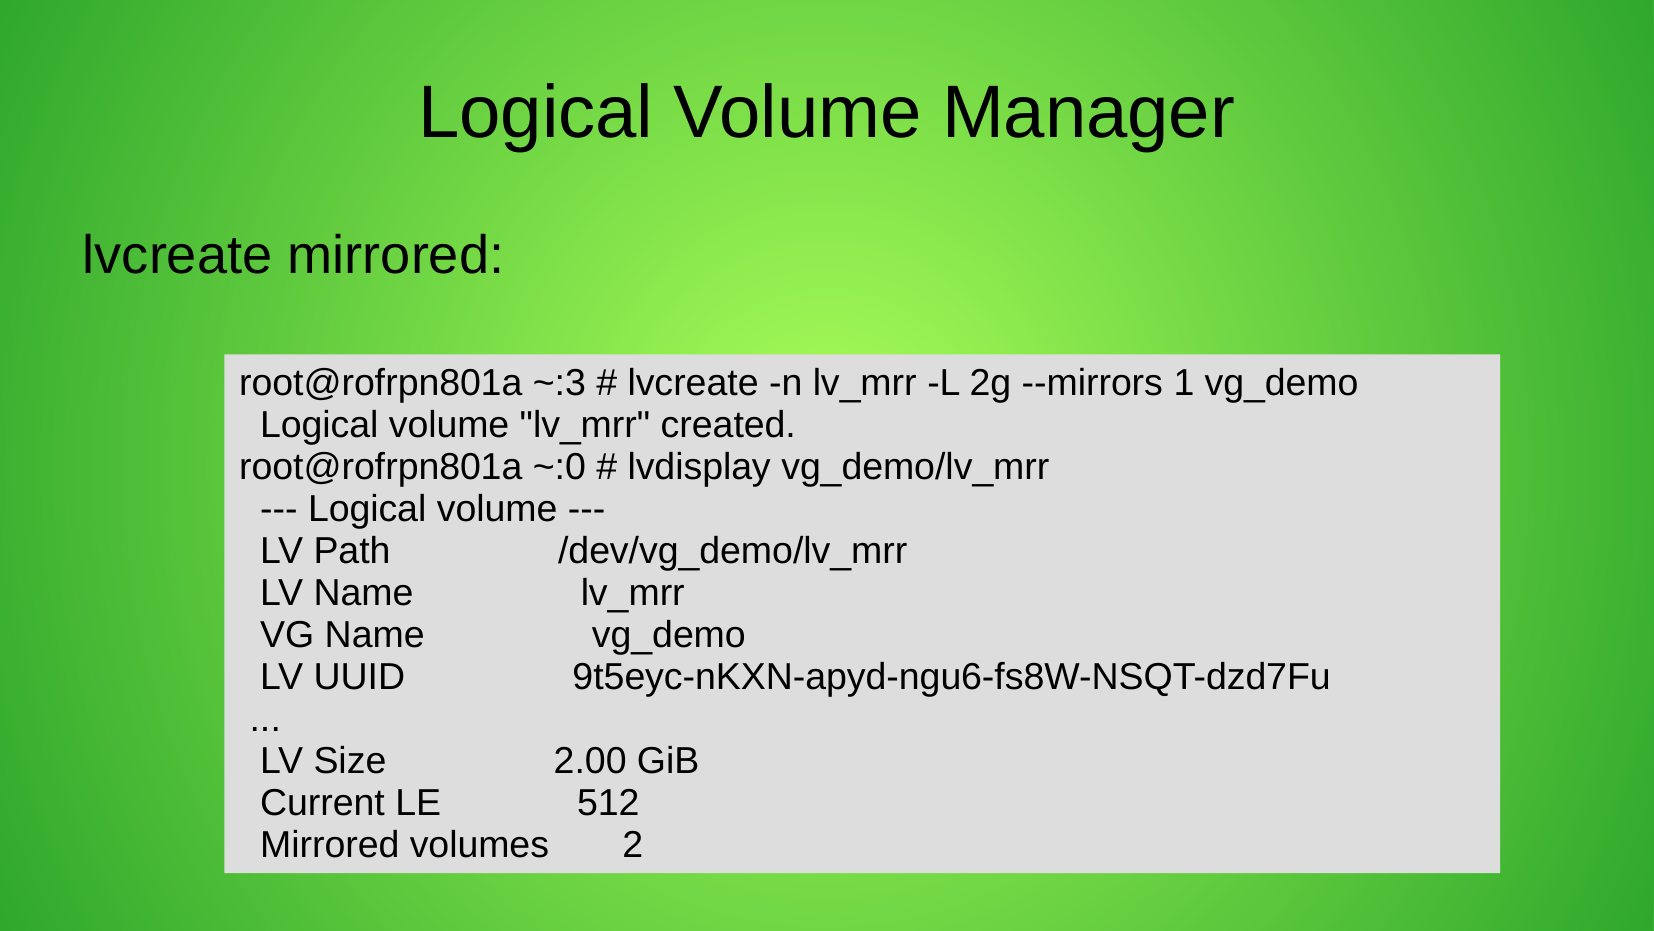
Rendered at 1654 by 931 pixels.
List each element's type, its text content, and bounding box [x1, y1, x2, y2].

title Logical Volume Manager [82, 35, 1571, 189]
text_box root@rofrpn801a ~:3 # lvcreate -n lv_mrr -L 2g --mirrors 1 vg_demo Logical volume "lv_mrr" created. root@rofrpn801a ~:0 # lvdisplay vg_demo/lv_mrr --- Logical volume --- LV Path /dev/vg_demo/lv_mrr LV Name lv_mrr VG Name vg_demo LV UUID 9t5eyc-nKXN-apyd-ngu6-fs8W-NSQT-dzd7Fu ... LV Size 2.00 GiB Current LE 512 Mirrored volumes 2 [224, 354, 1501, 874]
list lvcreate mirrored: [82, 224, 1571, 331]
